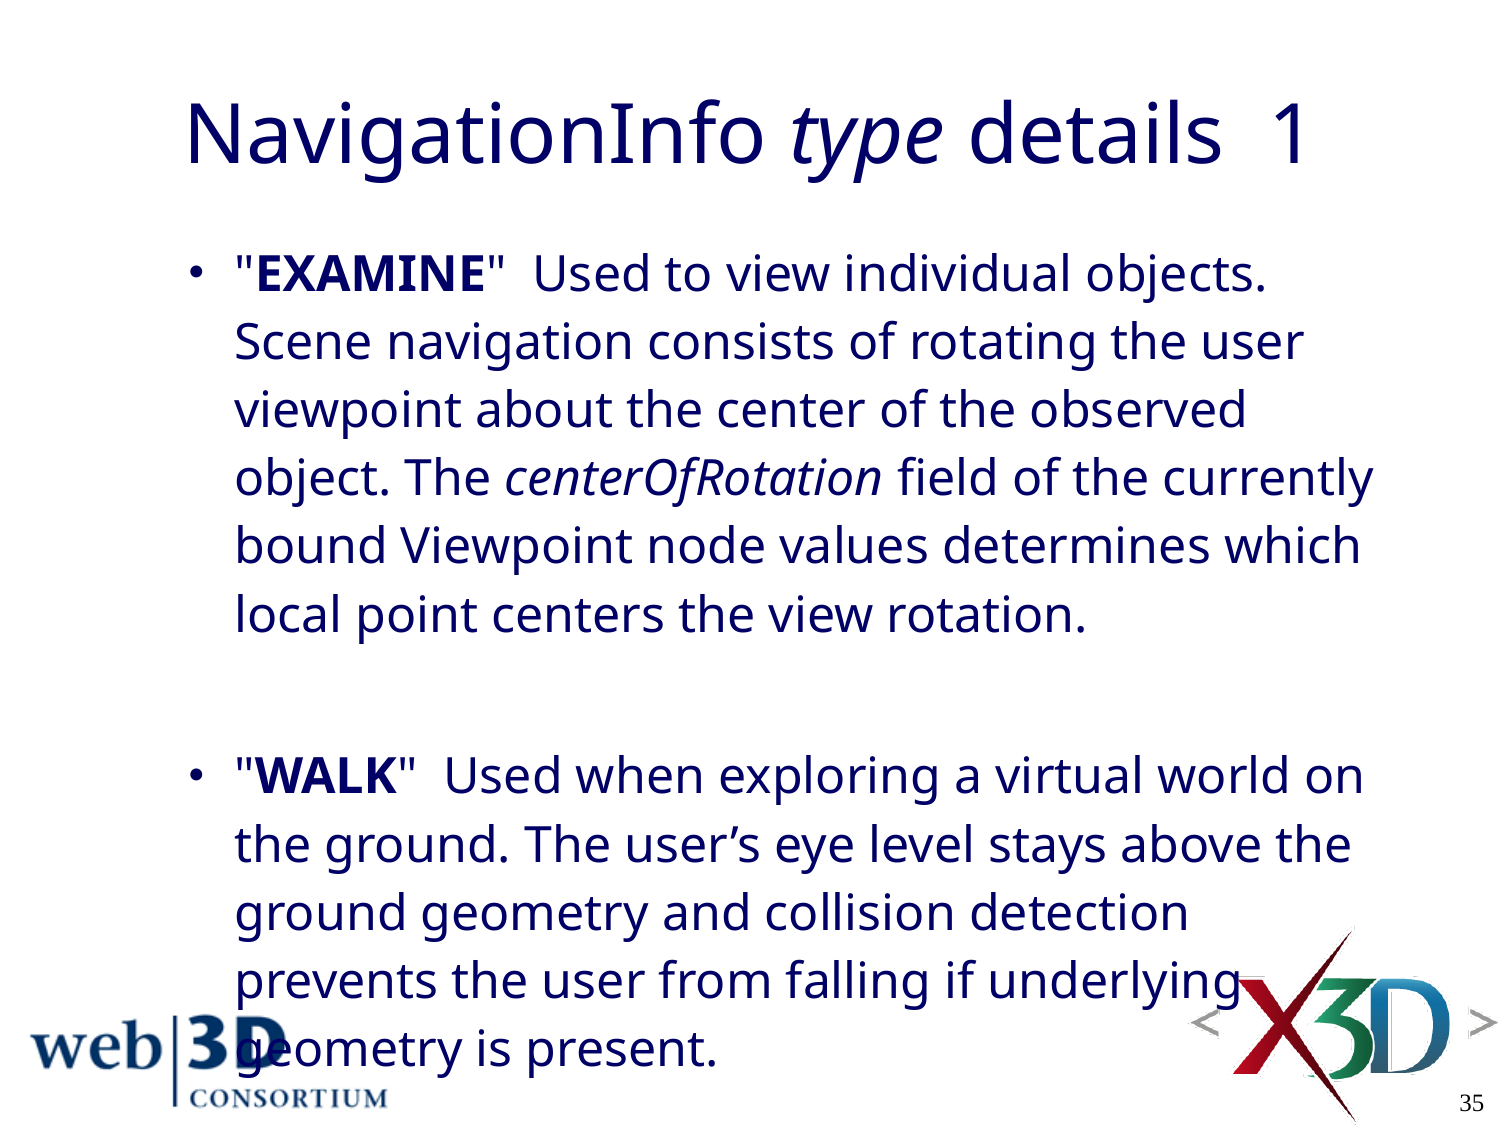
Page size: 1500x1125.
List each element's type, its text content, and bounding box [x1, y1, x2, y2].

title NavigationInfo type details 1 [112, 44, 1388, 218]
picture [407, 1043, 413, 1063]
picture [12, 998, 413, 1118]
picture [1219, 986, 1234, 995]
list "EXAMINE" Used to view individual objects. Scene navigation consists of rotating the user viewpoint about the center of the observed object. The centerOfRotation field of the currently bound Viewpoint node values determines which local point centers the view rotation. "WALK" Used when exploring a virtual world on the ground. The user’s eye level stays above the ground geometry and collision detection prevents the user from falling if underlying geometry is present. [112, 237, 1388, 986]
picture [1187, 926, 1500, 1125]
